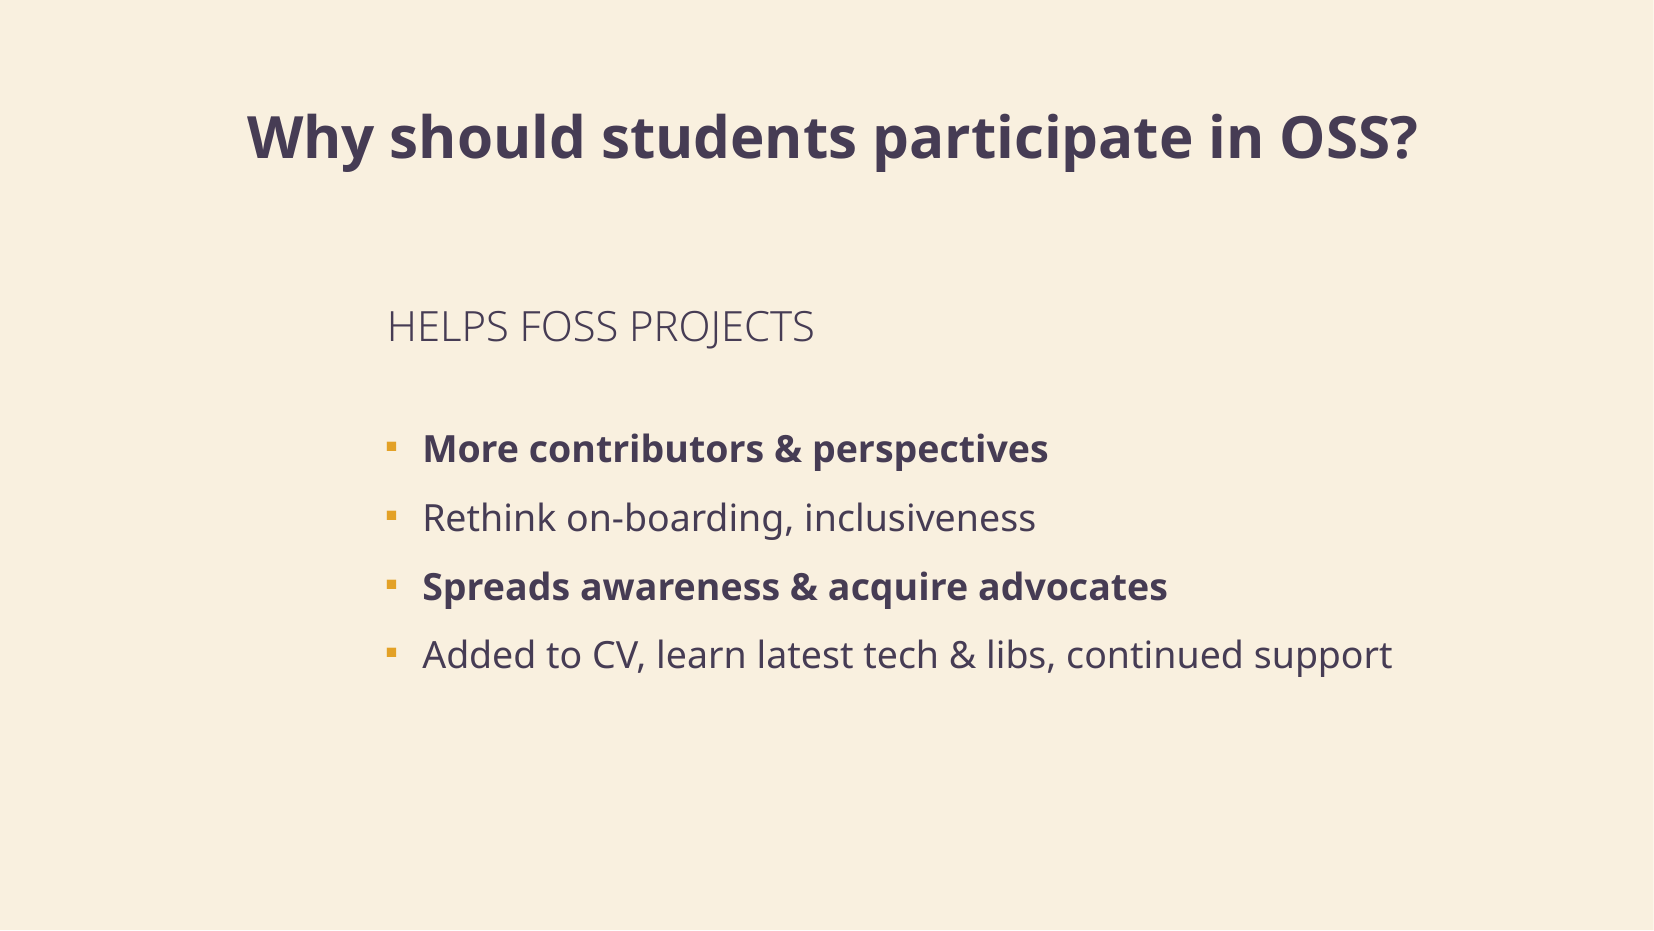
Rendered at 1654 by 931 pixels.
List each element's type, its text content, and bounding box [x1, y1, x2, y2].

text_box Why should students participate in OSS? [177, 88, 1489, 234]
text_box HELPS FOSS PROJECTS More contributors & perspectives Rethink on-boarding, inclusiveness Spreads awareness & acquire advocates Added to CV, learn latest tech & libs, continued support [372, 289, 1477, 804]
